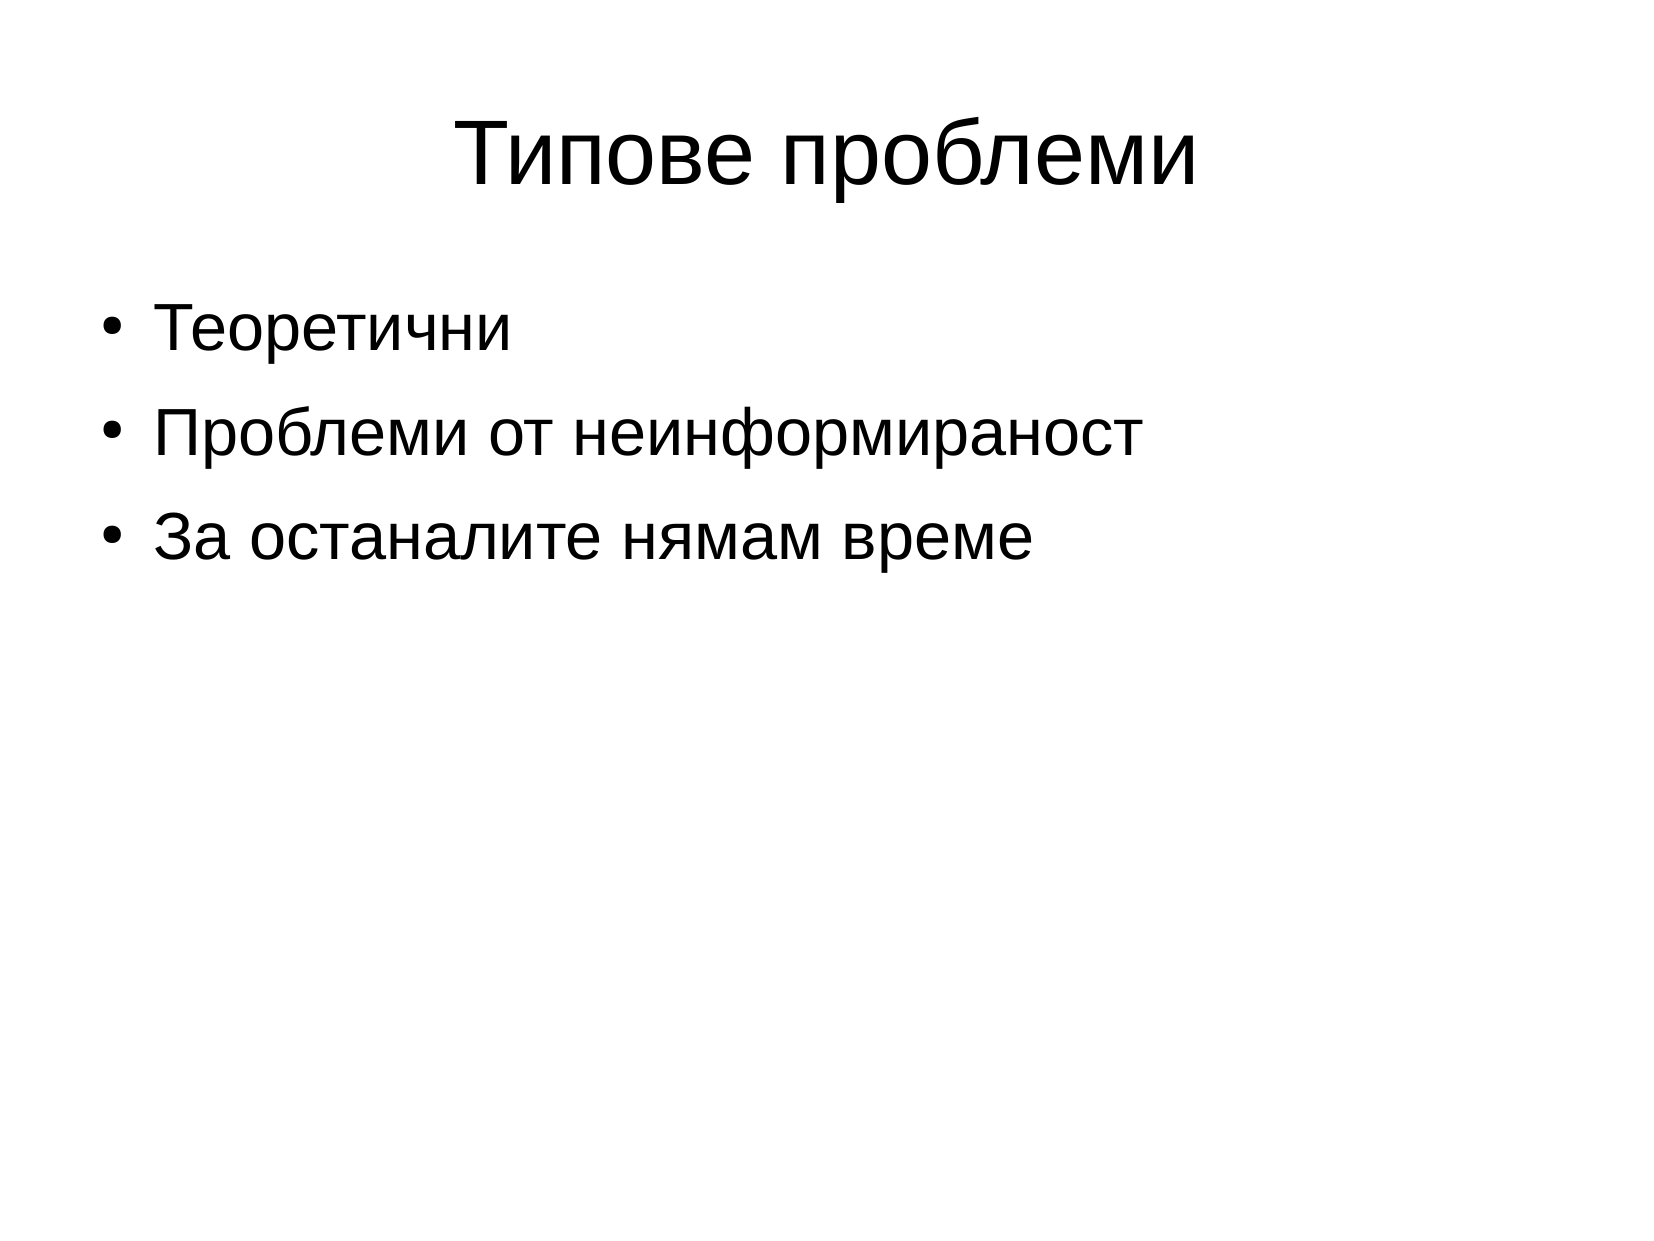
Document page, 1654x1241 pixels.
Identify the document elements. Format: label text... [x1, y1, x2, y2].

title Типове проблеми [82, 49, 1571, 257]
list Теоретични Проблеми от неинформираност За останалите нямам време [82, 290, 1538, 1010]
